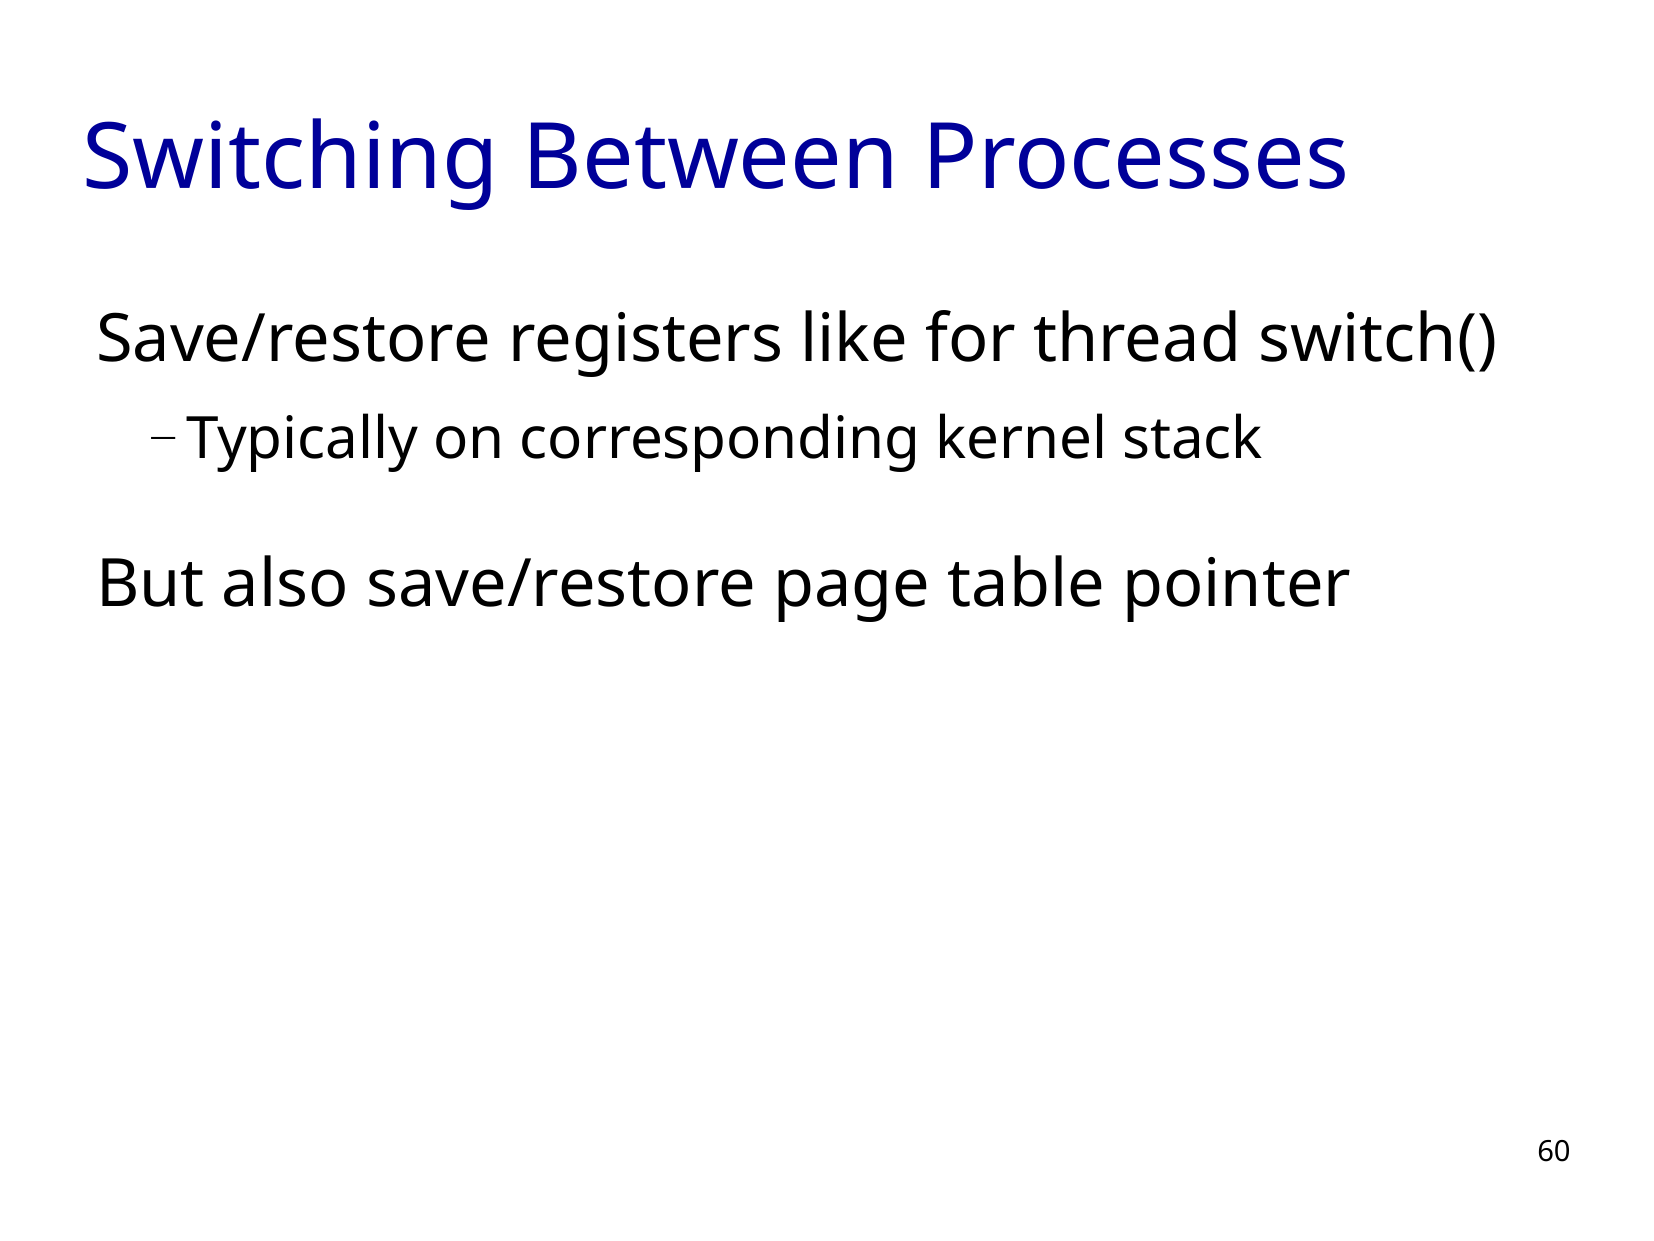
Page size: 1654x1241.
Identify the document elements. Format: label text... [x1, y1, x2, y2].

title Switching Between Processes [82, 49, 1571, 257]
list Save/restore registers like for thread switch() Typically on corresponding kernel stack But also save/restore page table pointer [60, 290, 1571, 1096]
